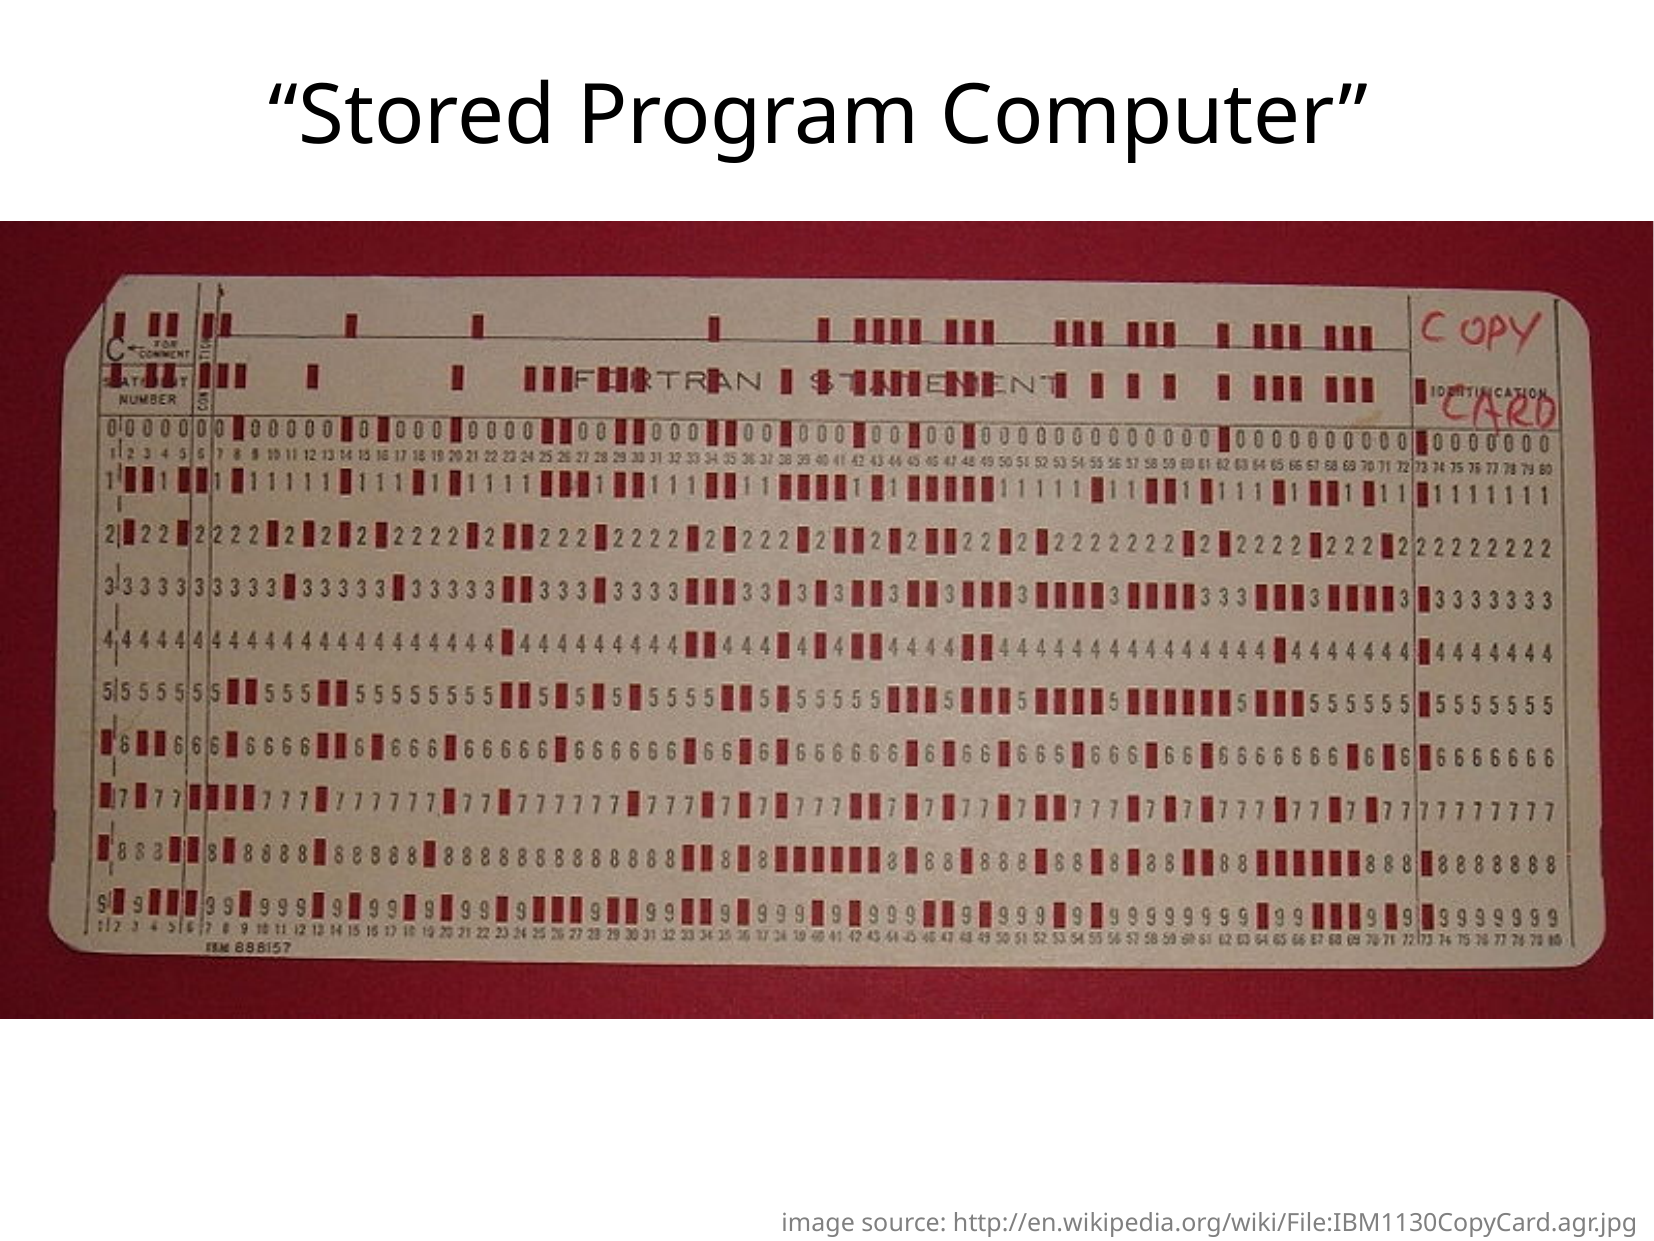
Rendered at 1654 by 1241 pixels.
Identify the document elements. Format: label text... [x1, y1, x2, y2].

picture [0, 221, 1654, 1019]
text_box “Stored Program Computer” [75, 35, 1564, 188]
text_box image source: http://en.wikipedia.org/wiki/File:IBM1130CopyCard.agr.jpg [405, 1197, 1654, 1241]
